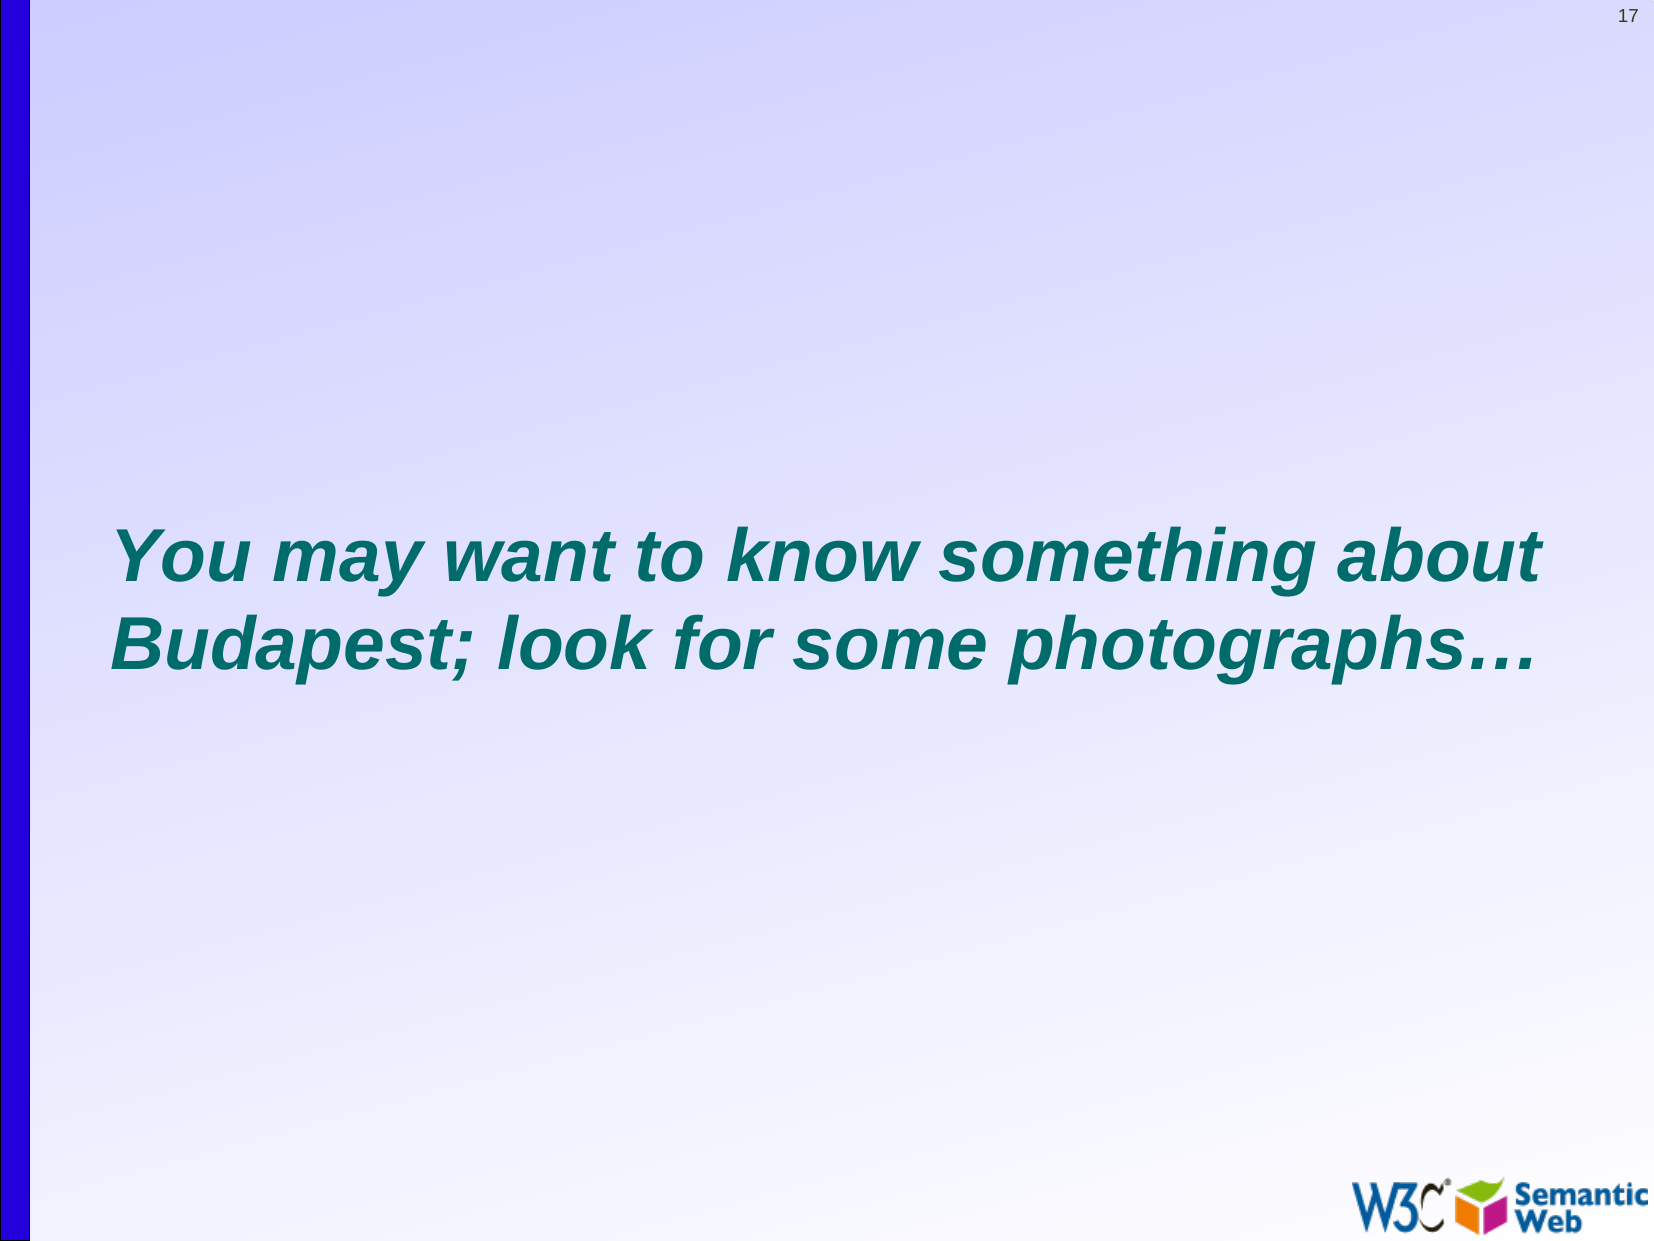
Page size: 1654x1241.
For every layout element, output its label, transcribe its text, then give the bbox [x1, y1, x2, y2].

title You may want to know something about Budapest; look for some photographs… [59, 512, 1595, 684]
picture [1352, 1175, 1648, 1235]
